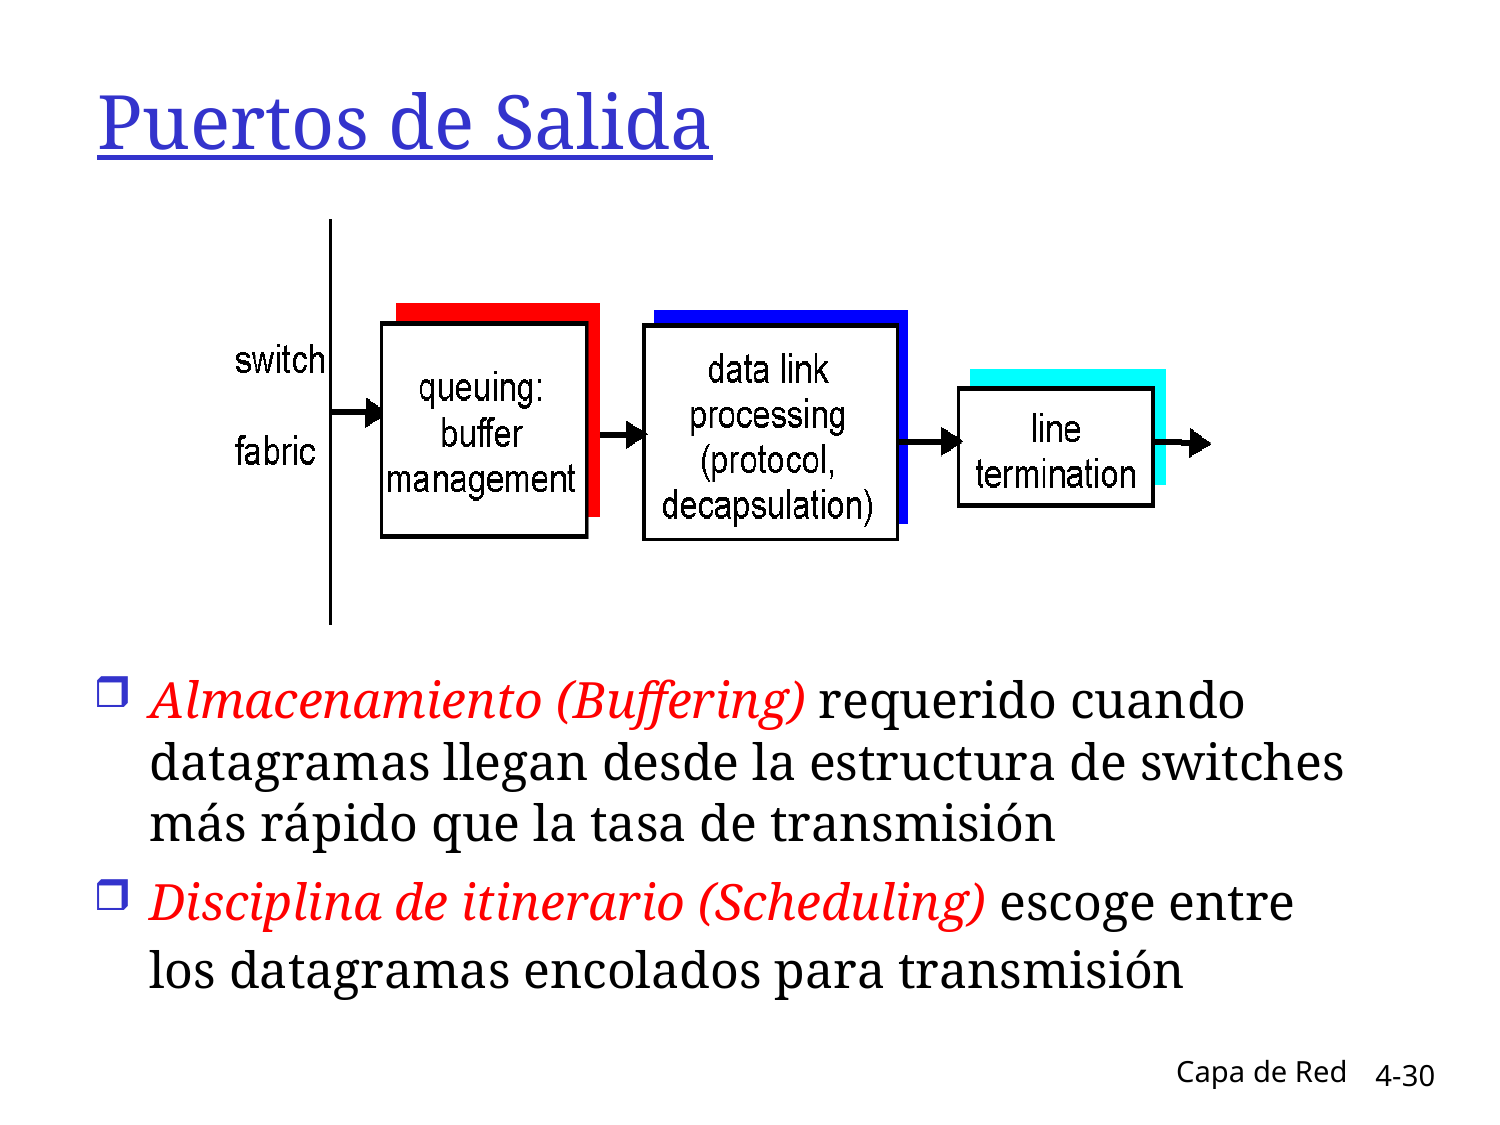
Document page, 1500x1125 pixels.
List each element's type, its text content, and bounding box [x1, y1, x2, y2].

list Almacenamiento (Buffering) requerido cuando datagramas llegan desde la estructura de switches más rápido que la tasa de transmisión Disciplina de itinerario (Scheduling) escoge entre los datagramas encolados para transmisión [78, 662, 1368, 1015]
title Puertos de Salida [82, 65, 1358, 179]
picture [235, 219, 1211, 625]
